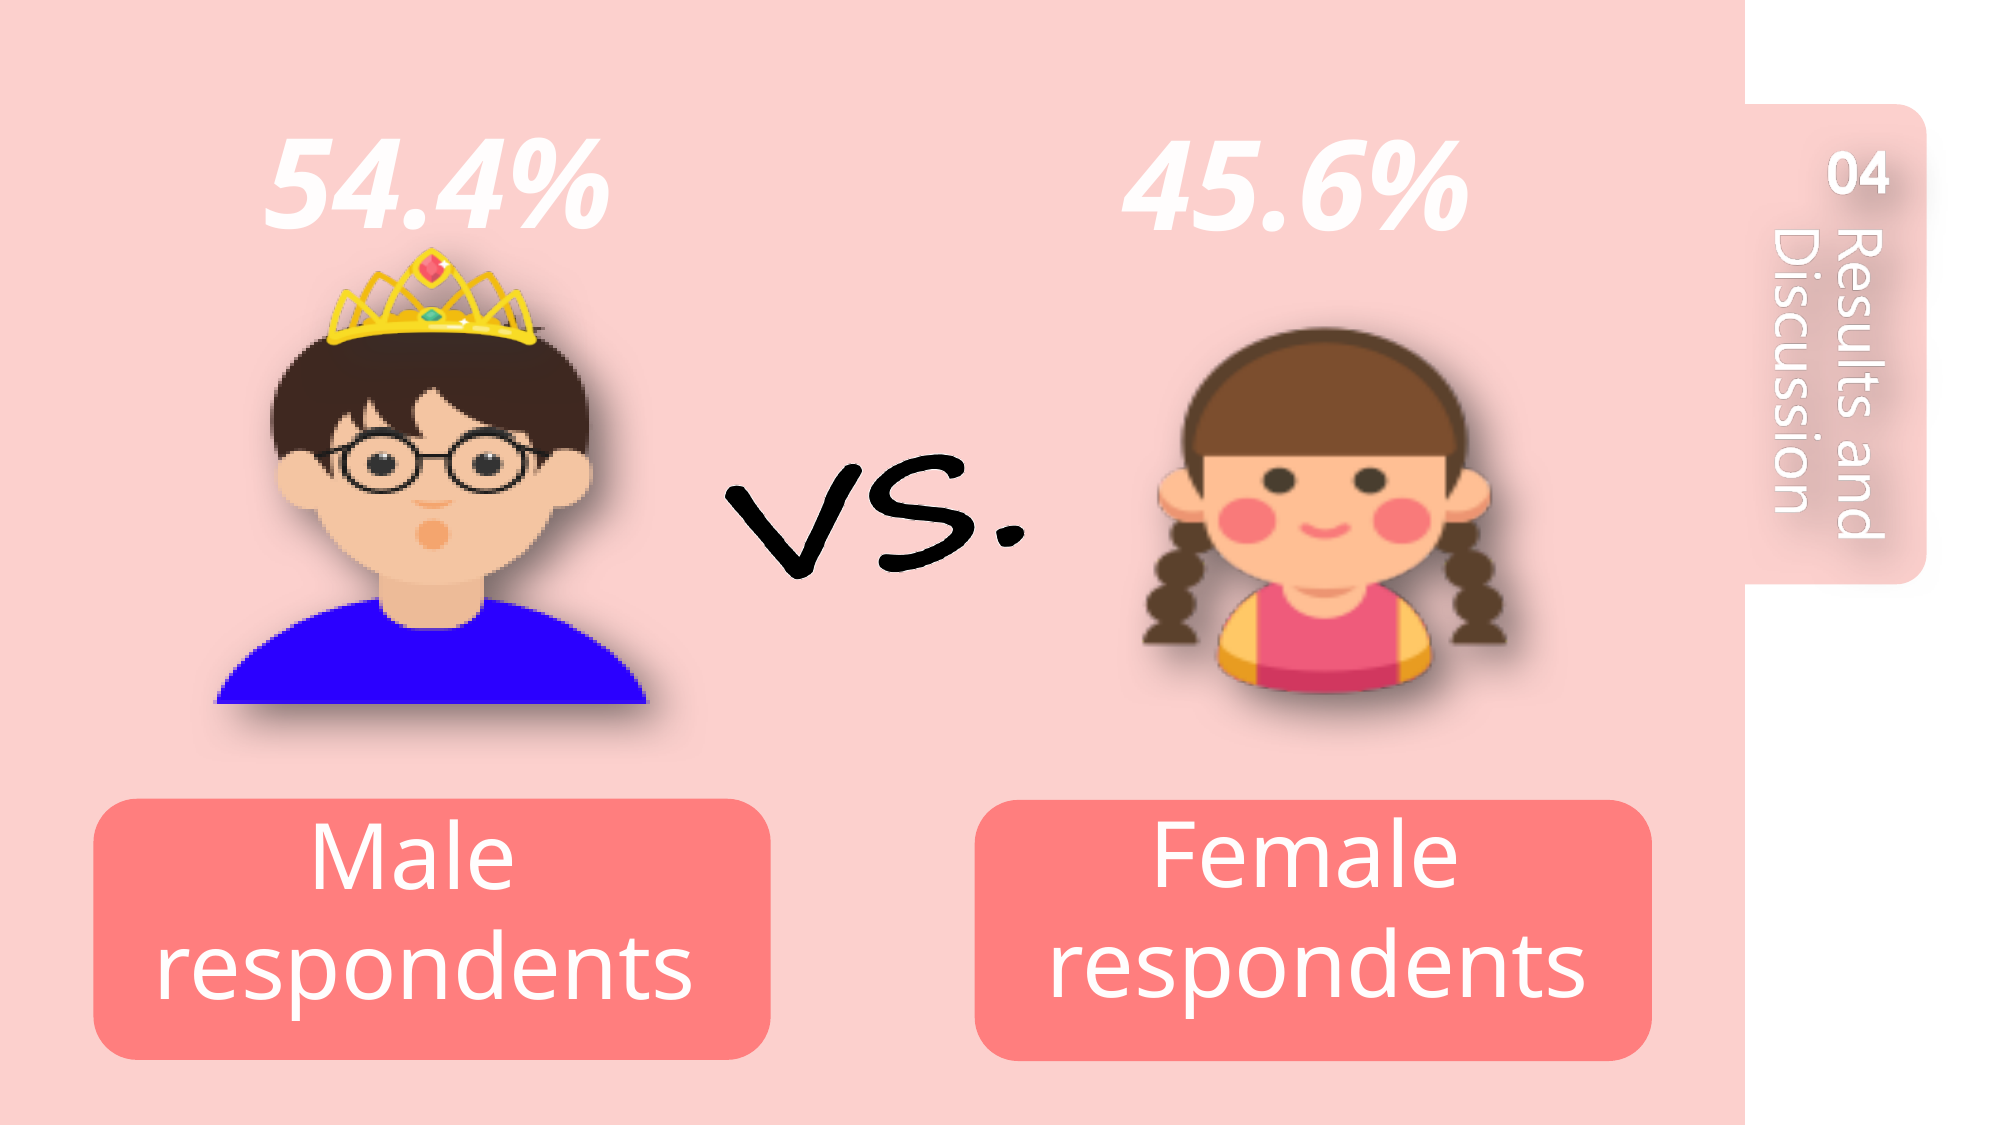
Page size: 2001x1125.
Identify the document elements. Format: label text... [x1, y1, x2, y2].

text_box 45.6% [1108, 53, 1568, 264]
picture [1084, 319, 1568, 704]
text_box Male respondents [85, 790, 764, 1026]
picture [173, 262, 691, 704]
picture [724, 453, 1025, 580]
text_box Female respondents [979, 788, 1657, 1024]
text_box 54.4% [249, 51, 691, 262]
picture [1727, 118, 1927, 597]
text_box [0, 0, 1922, 1125]
